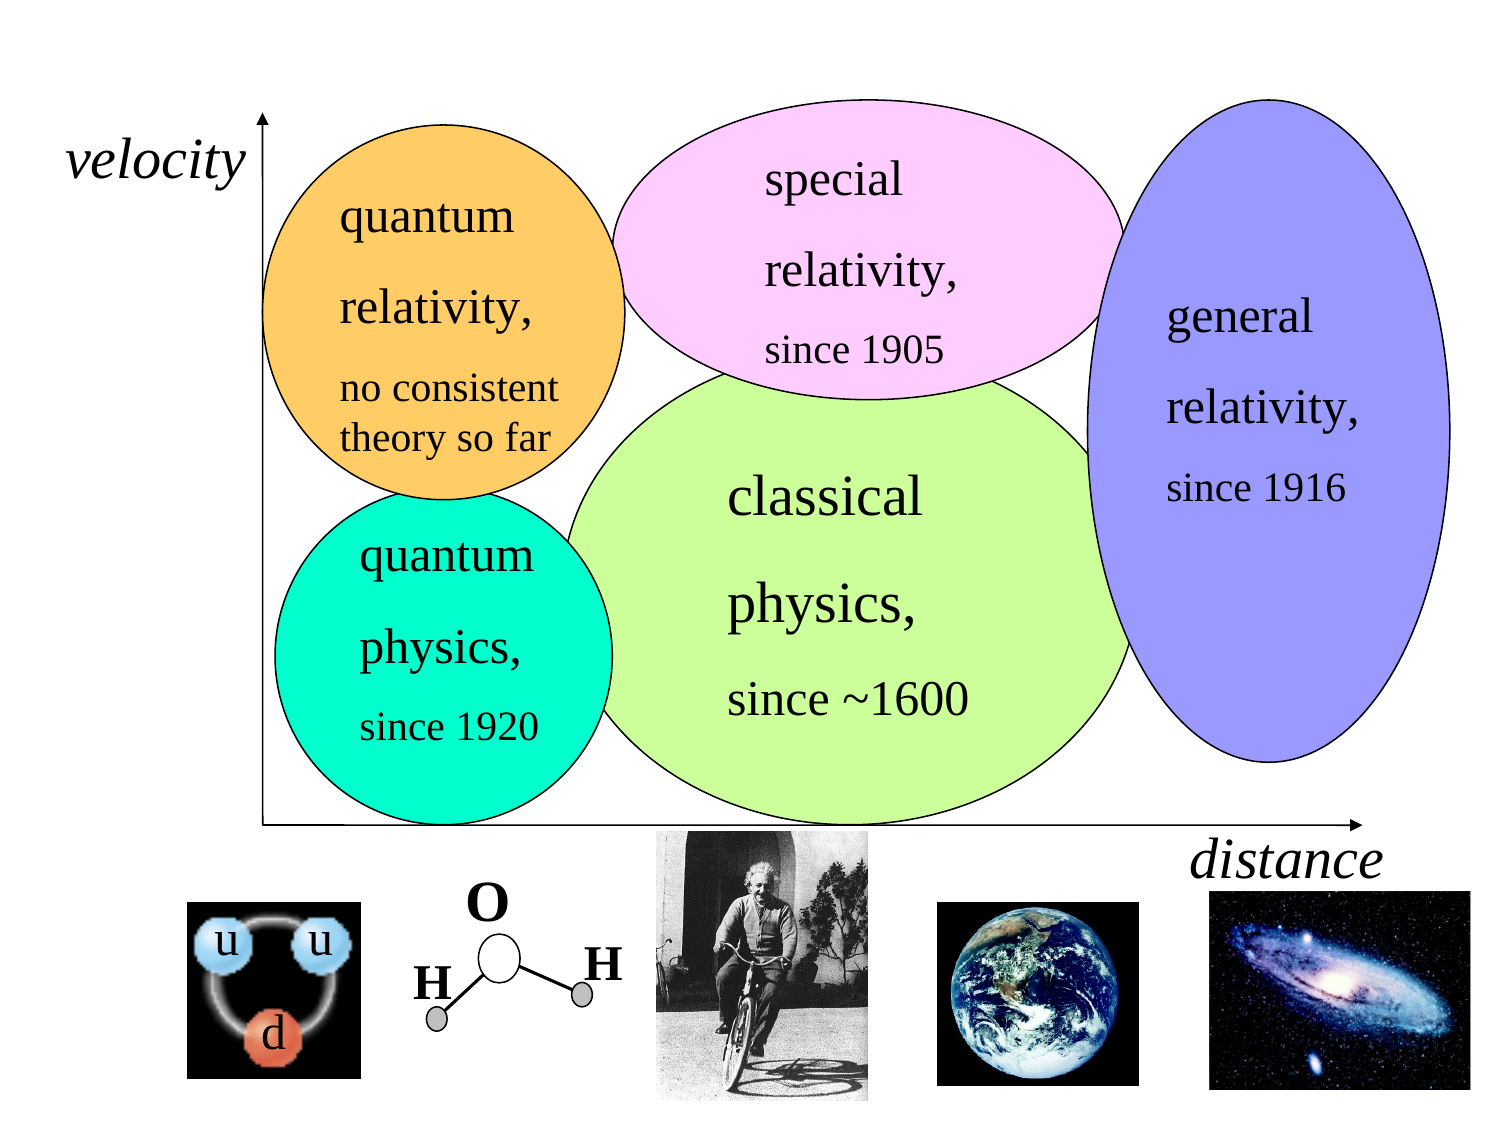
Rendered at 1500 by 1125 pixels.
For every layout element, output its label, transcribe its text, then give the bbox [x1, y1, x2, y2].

text_box H [398, 941, 522, 1055]
text_box general relativity, since 1916 [1151, 274, 1419, 594]
text_box [1063, 428, 1084, 449]
picture [187, 902, 361, 1079]
text_box [262, 124, 566, 454]
picture [1207, 890, 1471, 1090]
text_box velocity [50, 112, 261, 198]
text_box quantum physics, since 1920 [344, 514, 601, 757]
text_box [1063, 99, 1450, 763]
text_box O [450, 855, 537, 940]
text_box u [199, 902, 255, 975]
text_box u [293, 902, 348, 975]
text_box [342, 468, 545, 499]
picture [656, 831, 868, 1101]
picture [937, 902, 1139, 1086]
text_box quantum relativity, no consistent theory so far [324, 174, 608, 468]
text_box distance [1175, 812, 1400, 898]
text_box classical physics, since ~1600 [712, 449, 1111, 733]
text_box d [246, 996, 302, 1069]
text_box H [569, 922, 721, 1033]
text_box special relativity, since 1905 [749, 137, 1063, 457]
text_box [576, 99, 1077, 825]
